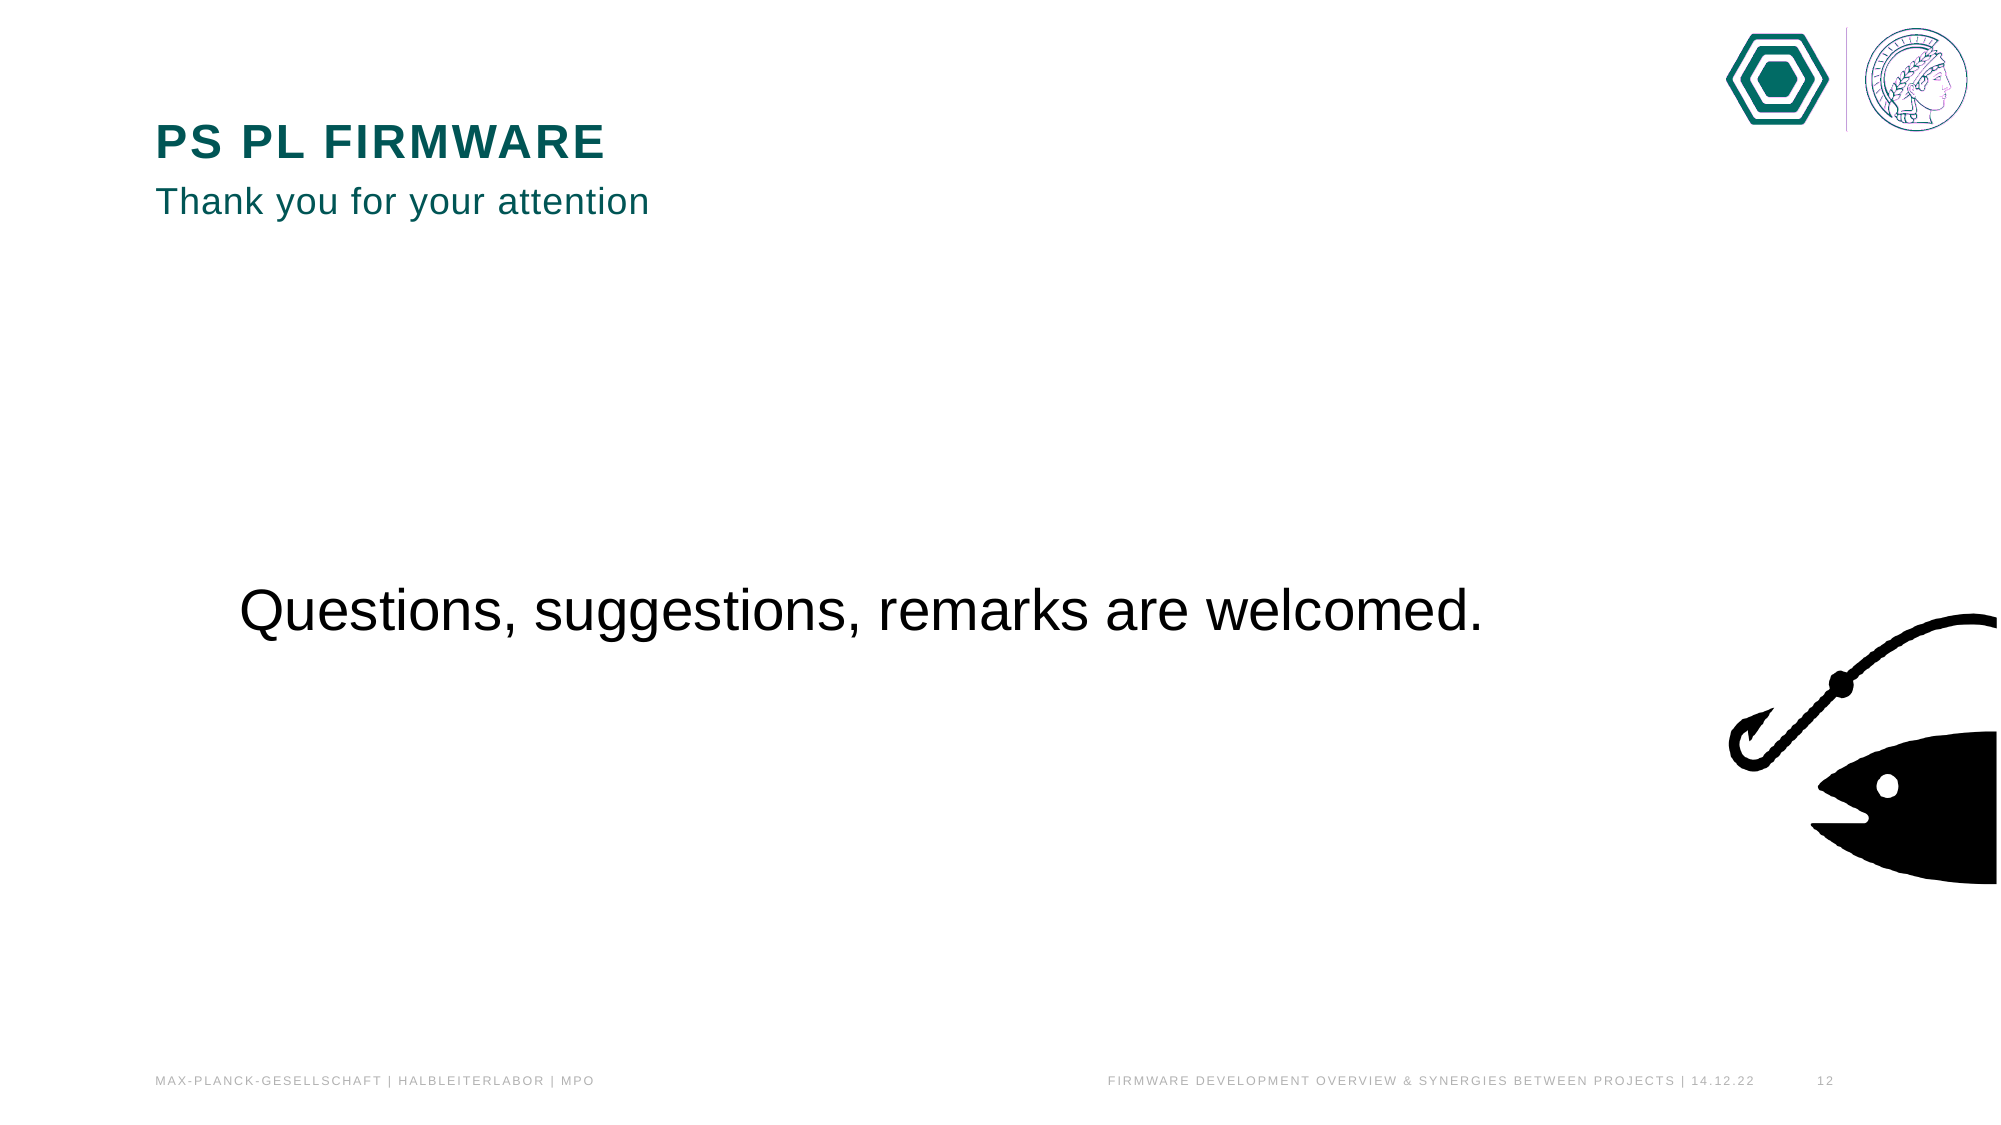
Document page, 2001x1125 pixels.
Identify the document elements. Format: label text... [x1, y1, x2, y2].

picture [1709, 10, 1986, 147]
text_box Questions, suggestions, remarks are welcomed. [225, 570, 1681, 841]
title PS PL firmware Thank you for your attention [155, 113, 1845, 344]
picture [1725, 613, 1997, 886]
